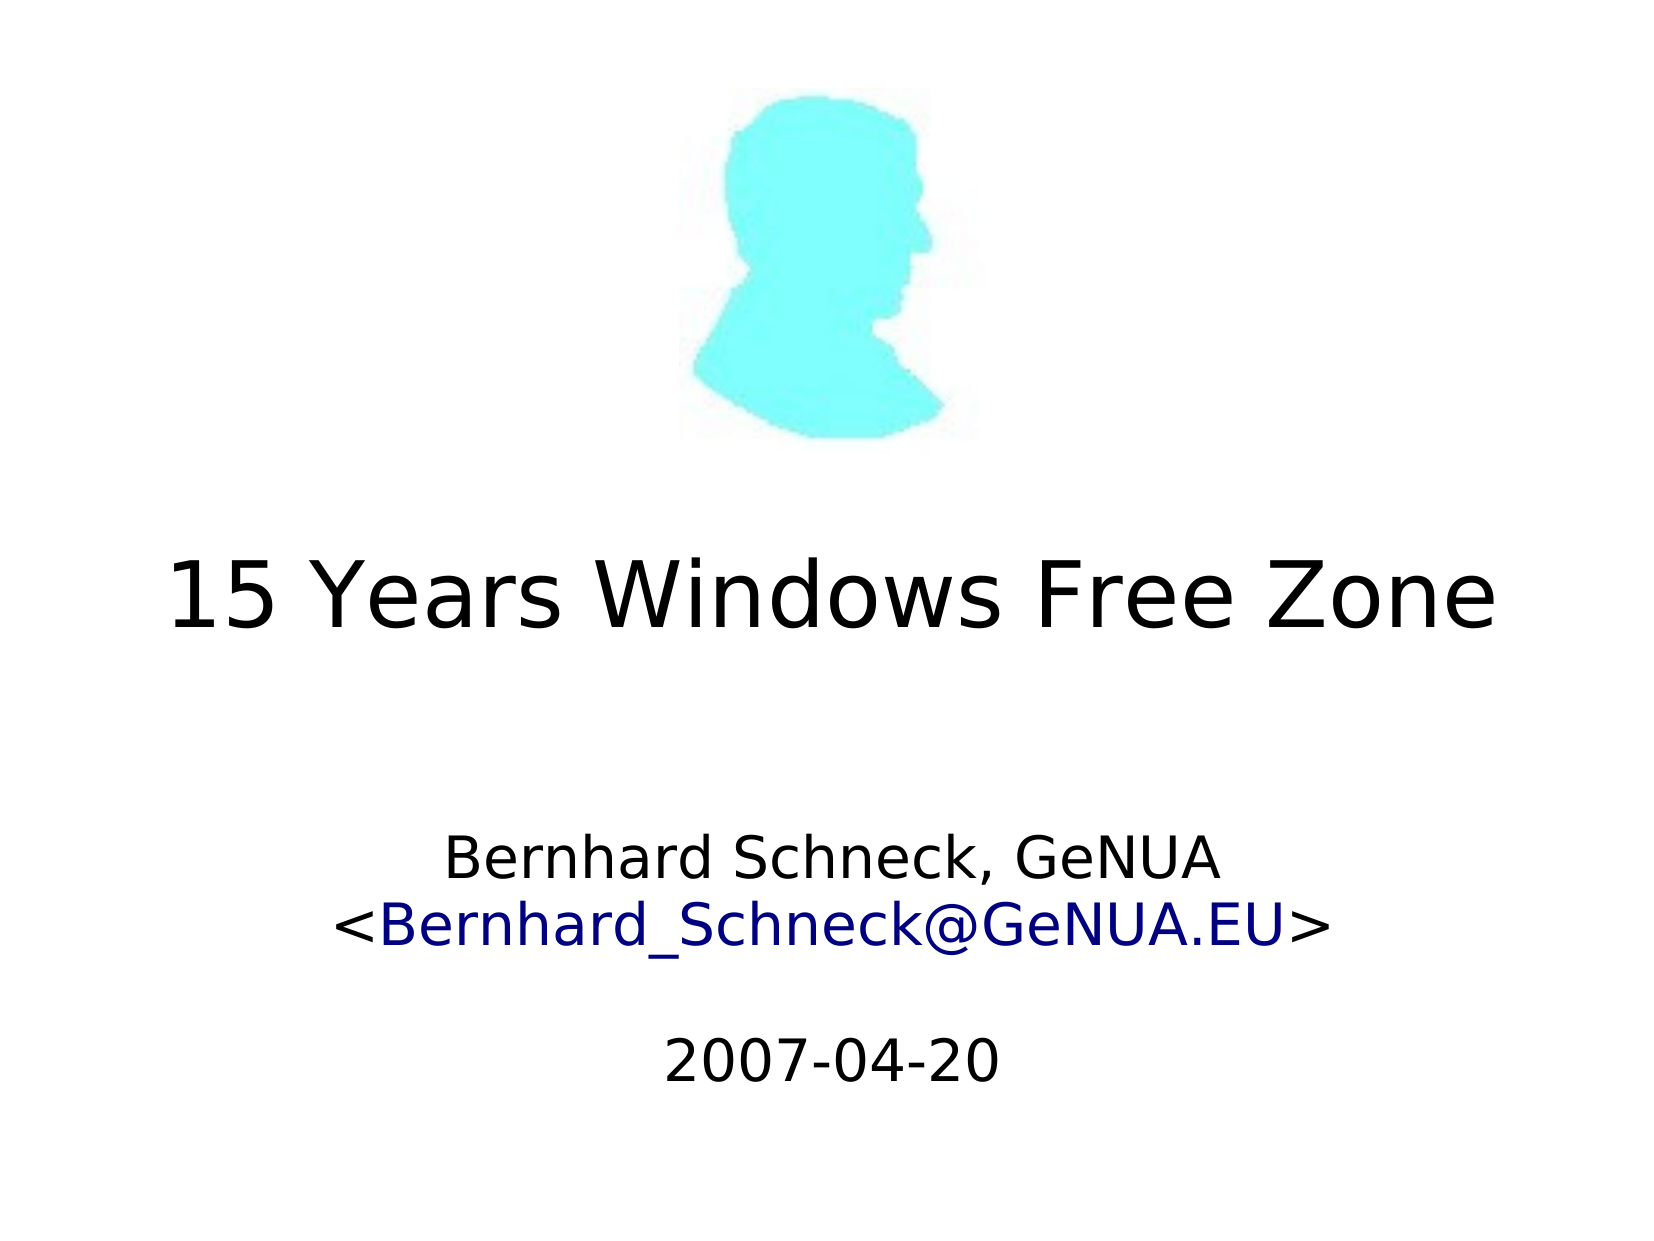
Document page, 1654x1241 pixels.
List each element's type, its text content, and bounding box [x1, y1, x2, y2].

picture [679, 88, 993, 458]
subtitle 15 Years Windows Free Zone Bernhard Schneck, GeNUA <Bernhard_Schneck@GeNUA.EU> 2007-04-20 [88, 456, 1577, 1182]
